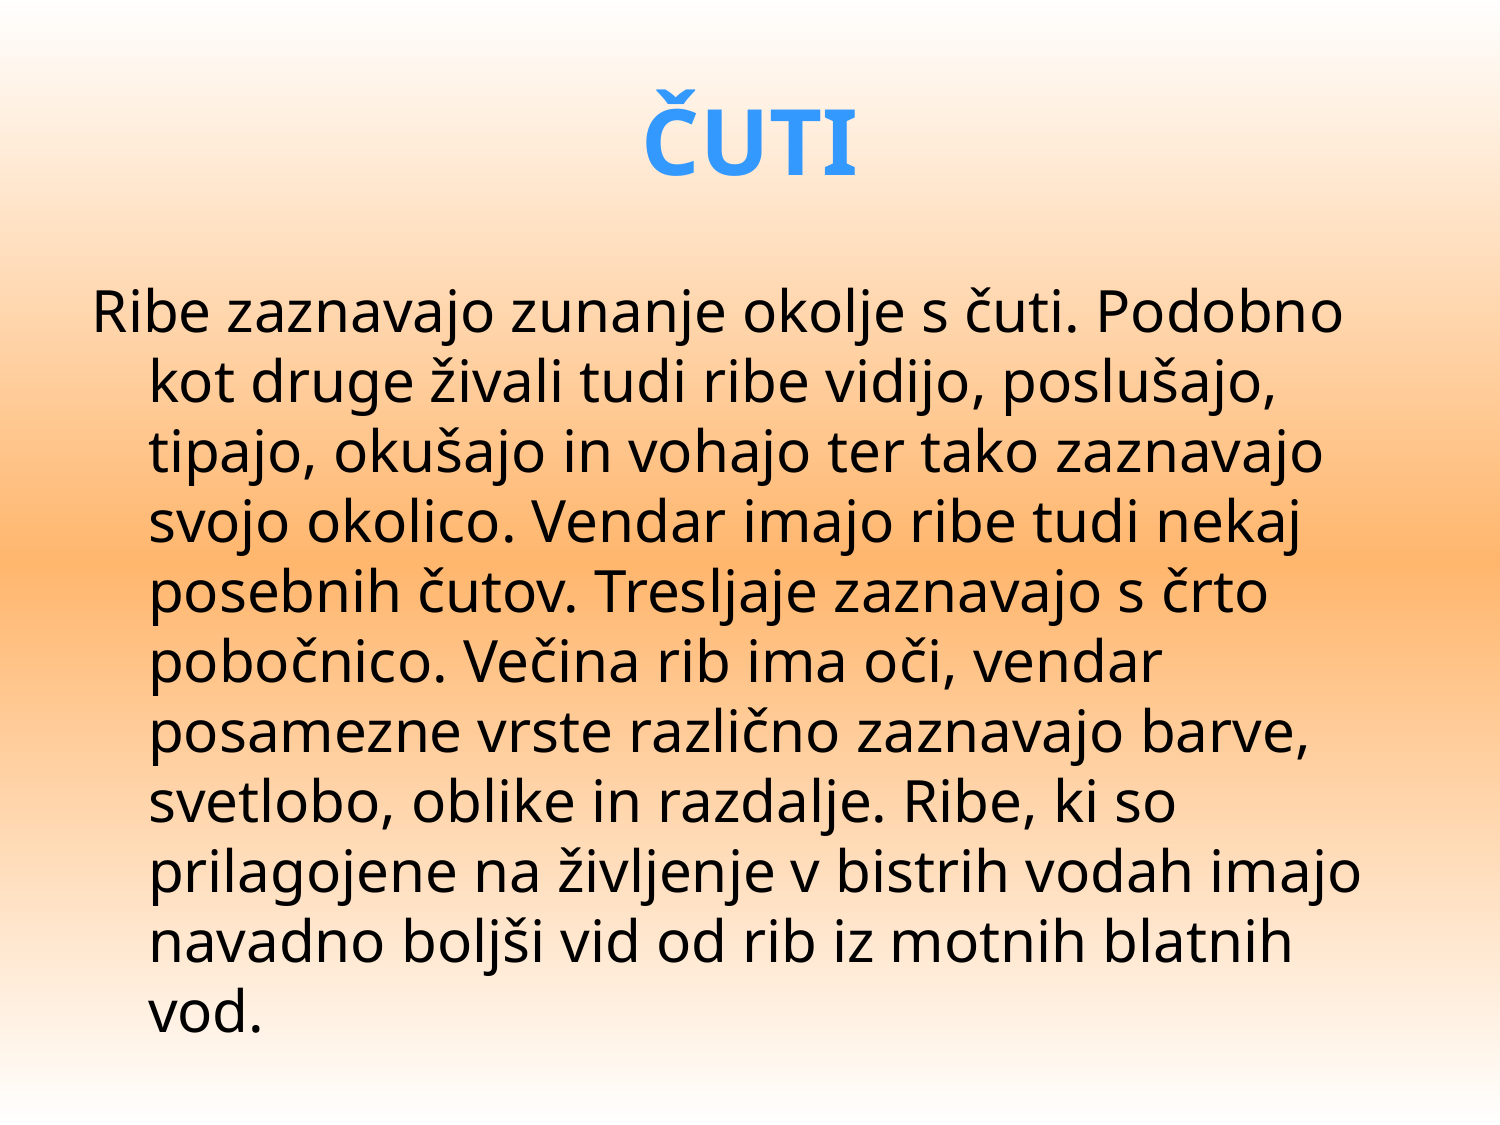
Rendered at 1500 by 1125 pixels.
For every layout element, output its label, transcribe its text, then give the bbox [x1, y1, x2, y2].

list Ribe zaznavajo zunanje okolje s čuti. Podobno kot druge živali tudi ribe vidijo, poslušajo, tipajo, okušajo in vohajo ter tako zaznavajo svojo okolico. Vendar imajo ribe tudi nekaj posebnih čutov. Tresljaje zaznavajo s črto pobočnico. Večina rib ima oči, vendar posamezne vrste različno zaznavajo barve, svetlobo, oblike in razdalje. Ribe, ki so prilagojene na življenje v bistrih vodah imajo navadno boljši vid od rib iz motnih blatnih vod. [76, 267, 1427, 1010]
title ČUTI [75, 45, 1425, 233]
